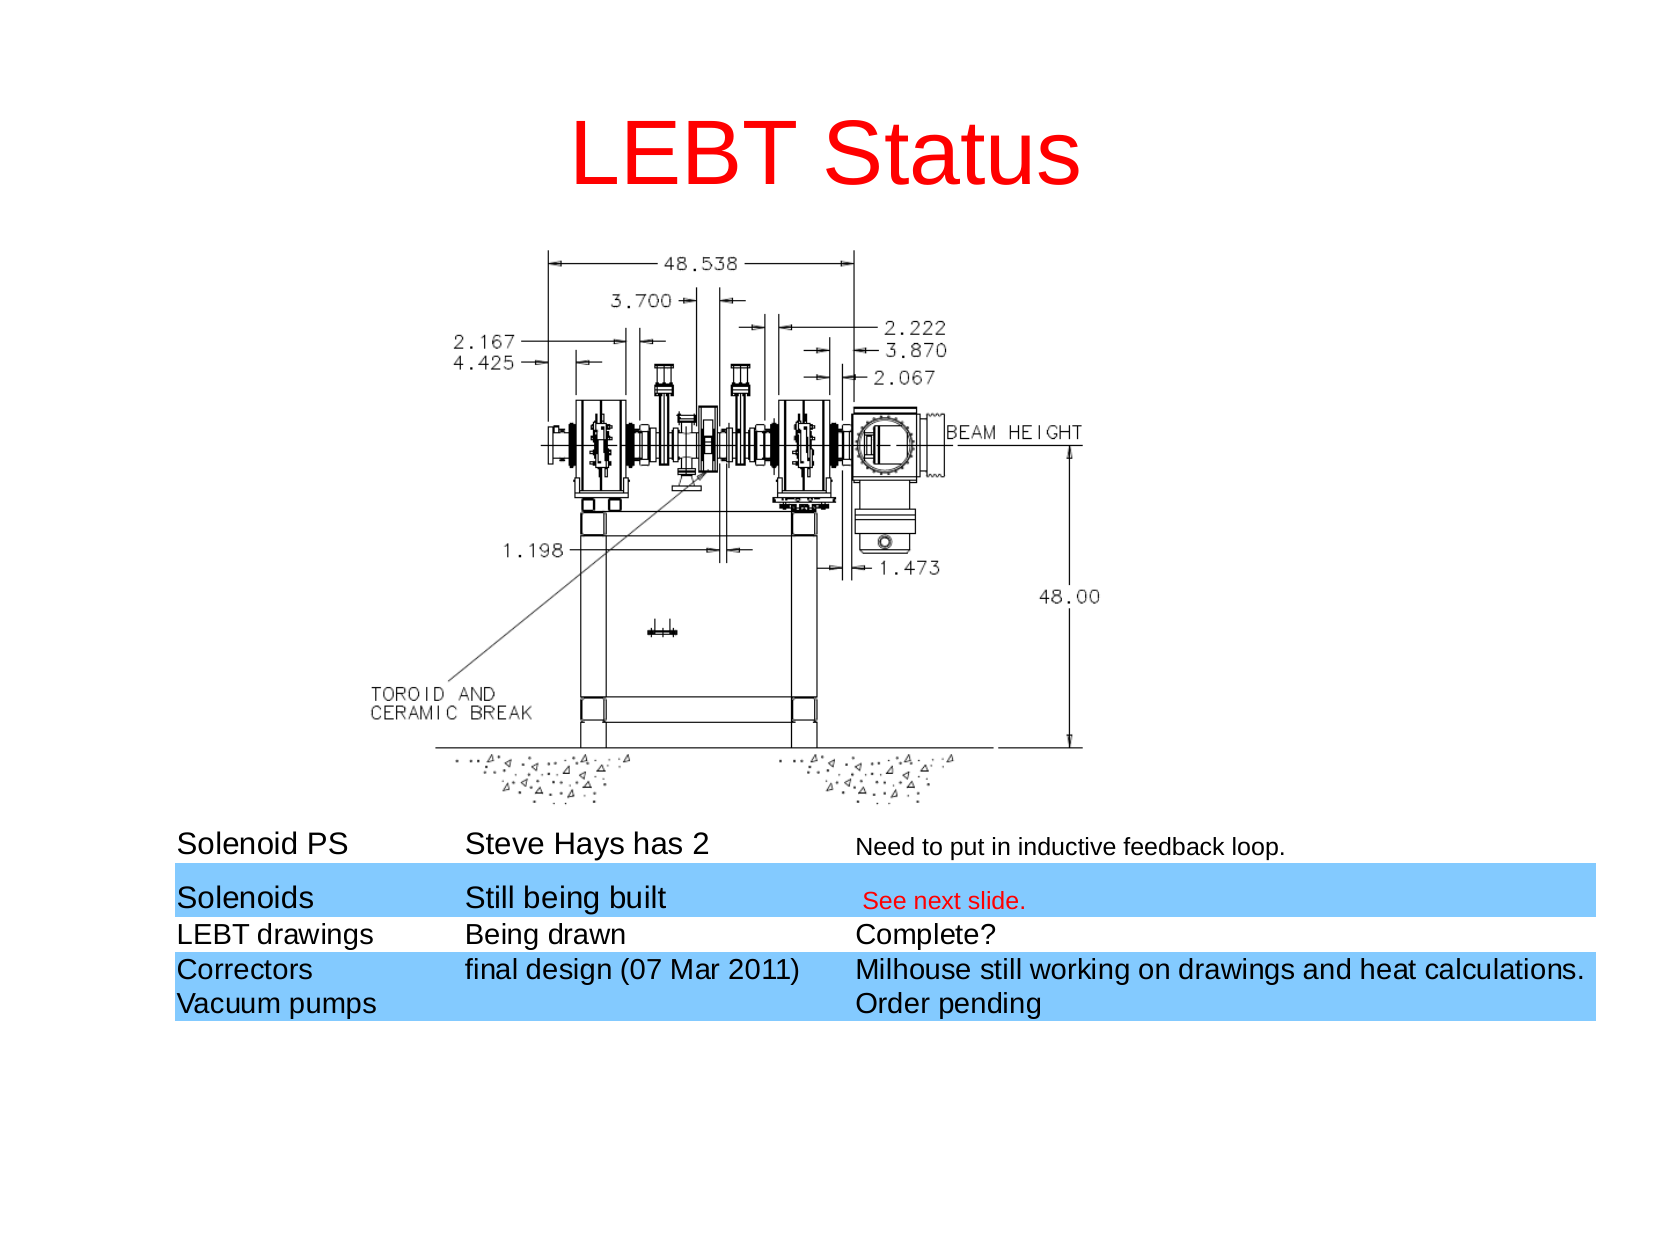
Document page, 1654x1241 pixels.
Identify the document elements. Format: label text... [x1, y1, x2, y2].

title LEBT Status [82, 49, 1571, 257]
picture [322, 257, 1194, 818]
chart [174, 822, 1598, 1123]
